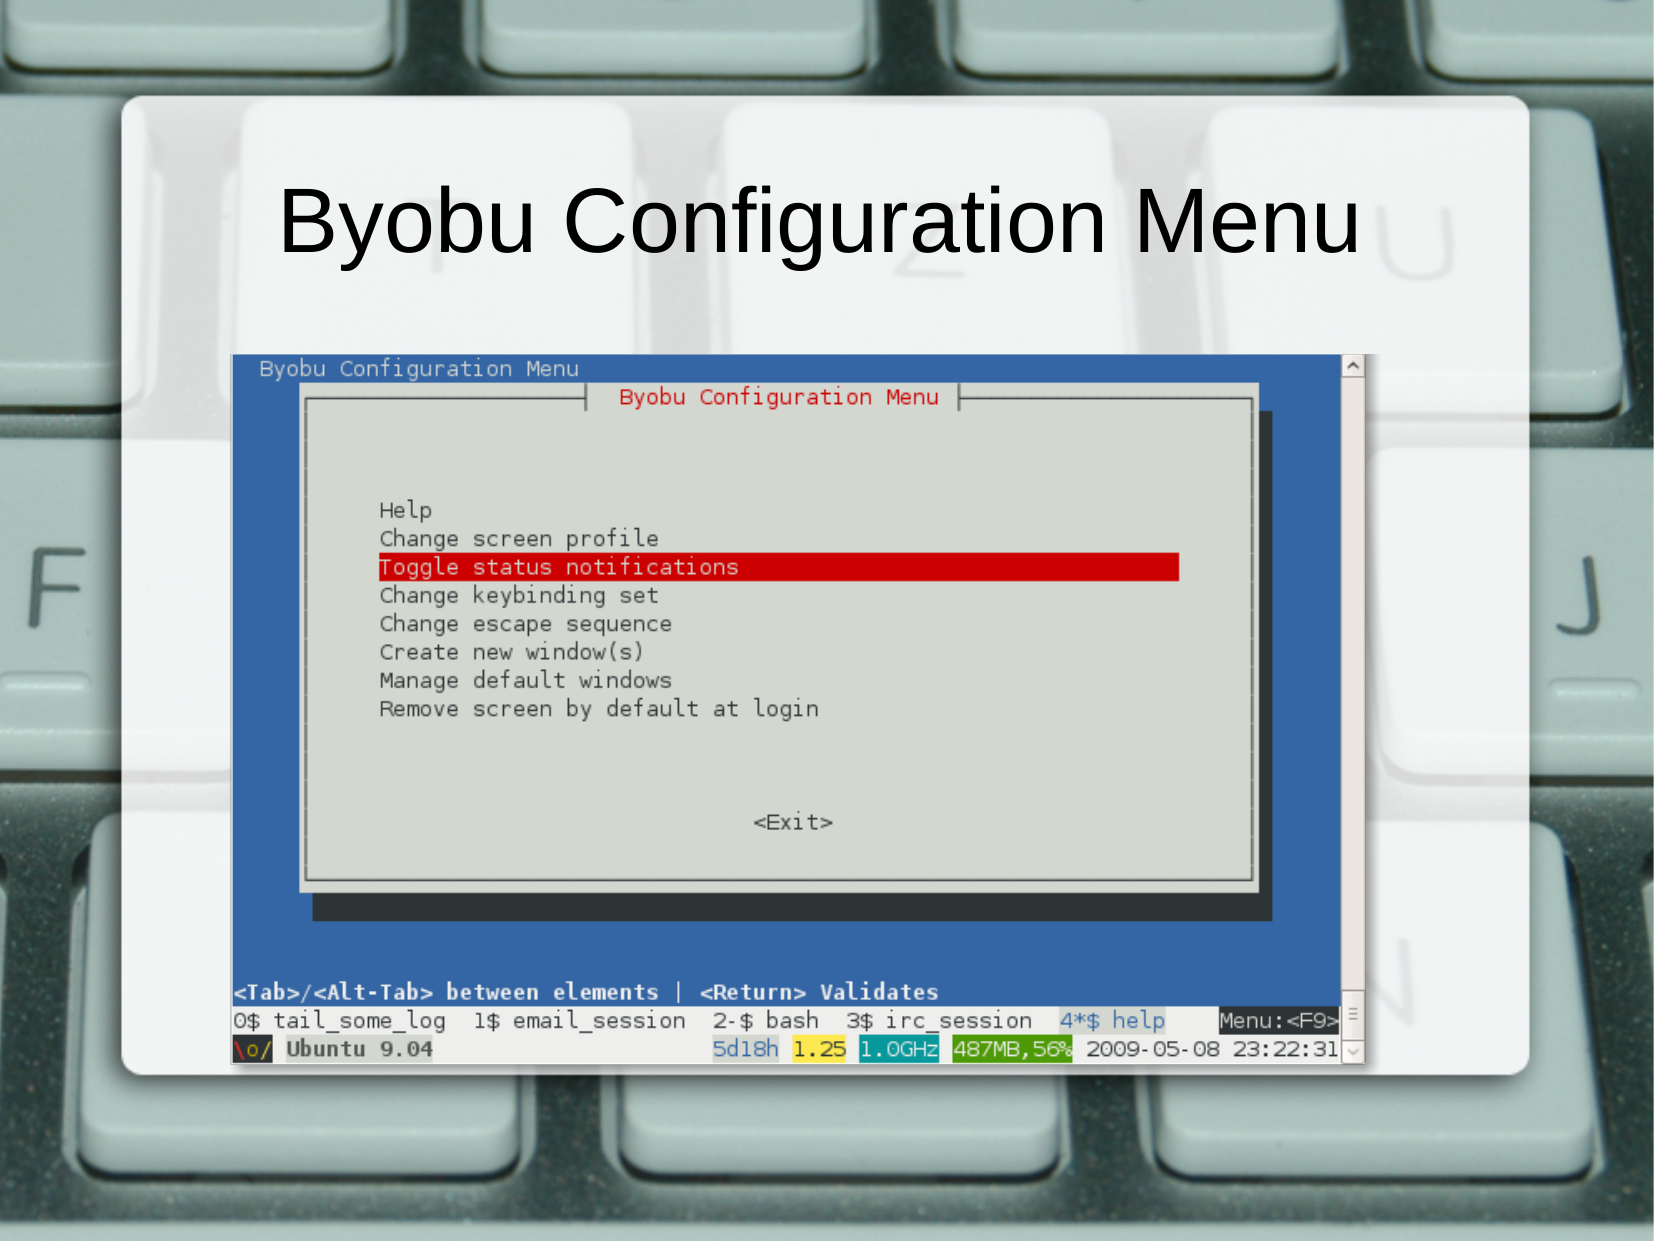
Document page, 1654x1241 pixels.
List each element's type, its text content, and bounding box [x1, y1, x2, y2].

picture [0, 0, 1654, 1241]
title Byobu Configuration Menu [135, 125, 1506, 318]
chart [147, 354, 1506, 1241]
